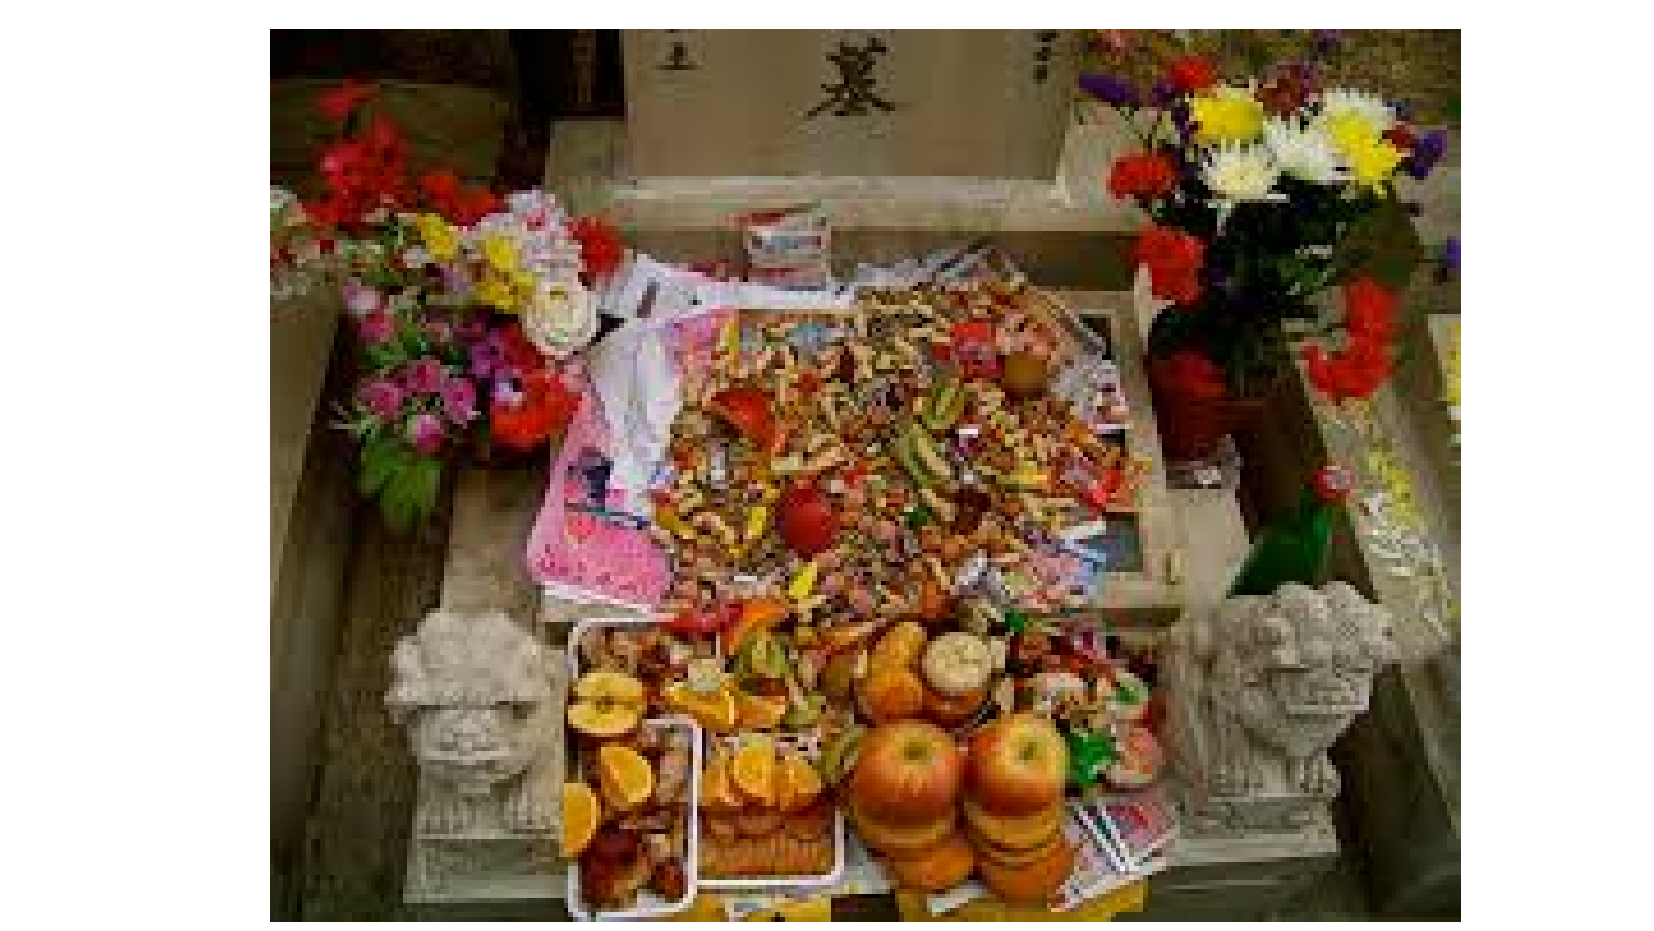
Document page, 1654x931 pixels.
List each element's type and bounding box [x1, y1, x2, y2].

picture [270, 29, 1461, 922]
